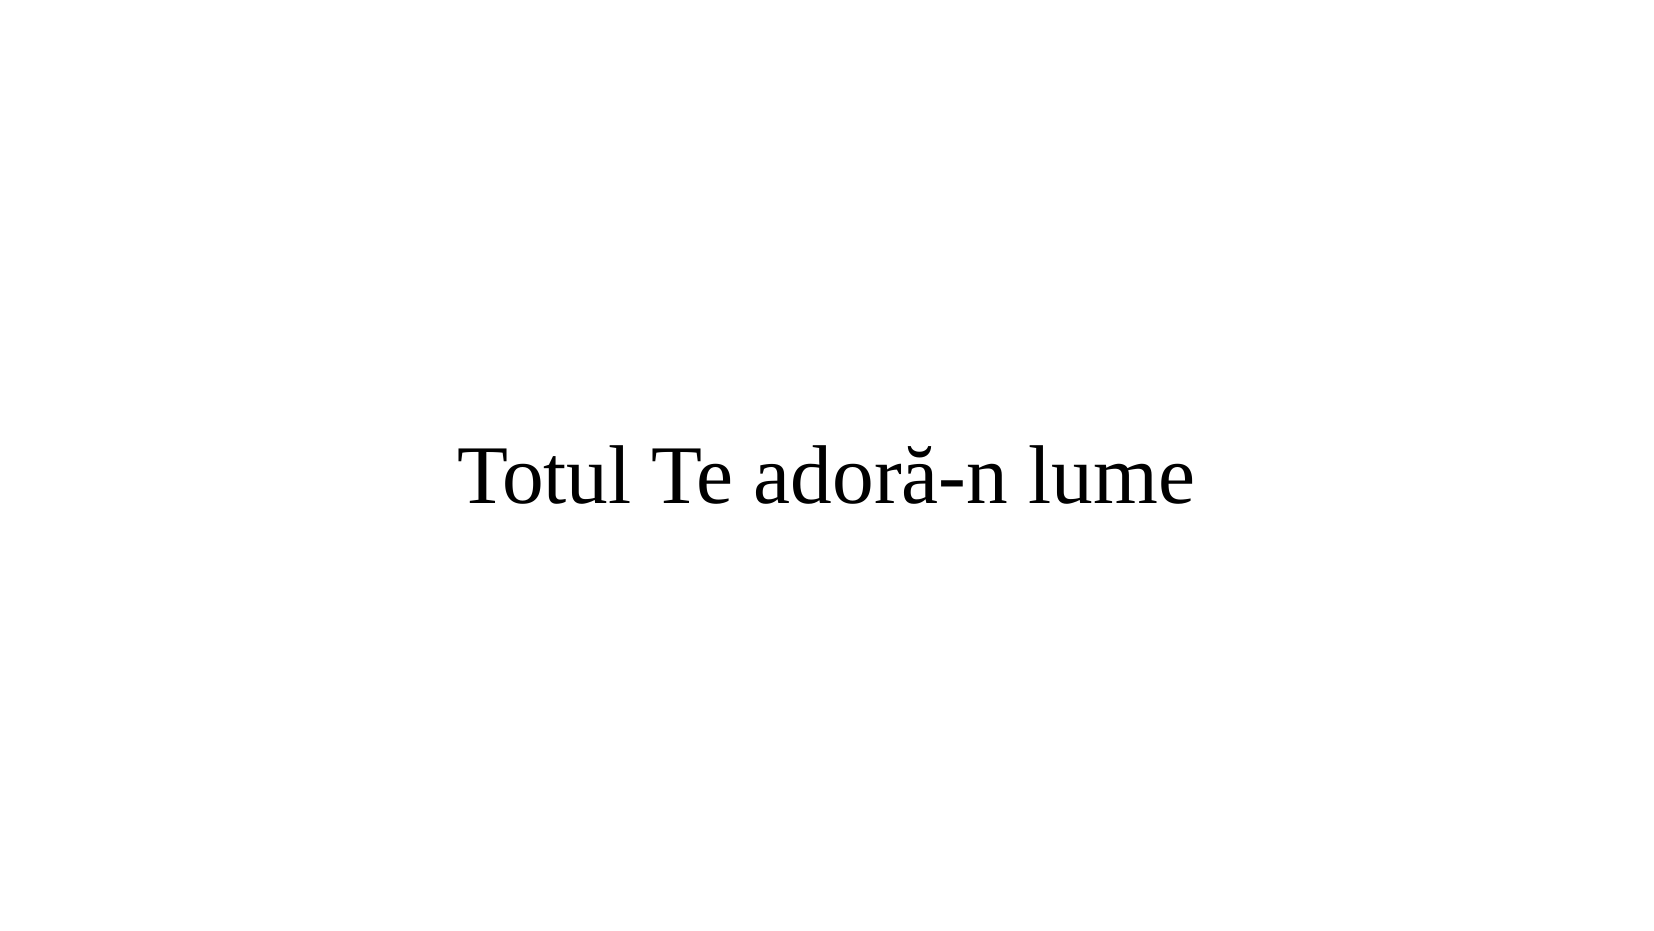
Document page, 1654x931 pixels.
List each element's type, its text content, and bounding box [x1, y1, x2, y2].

title Totul Te adoră-n lume [165, 420, 1489, 521]
